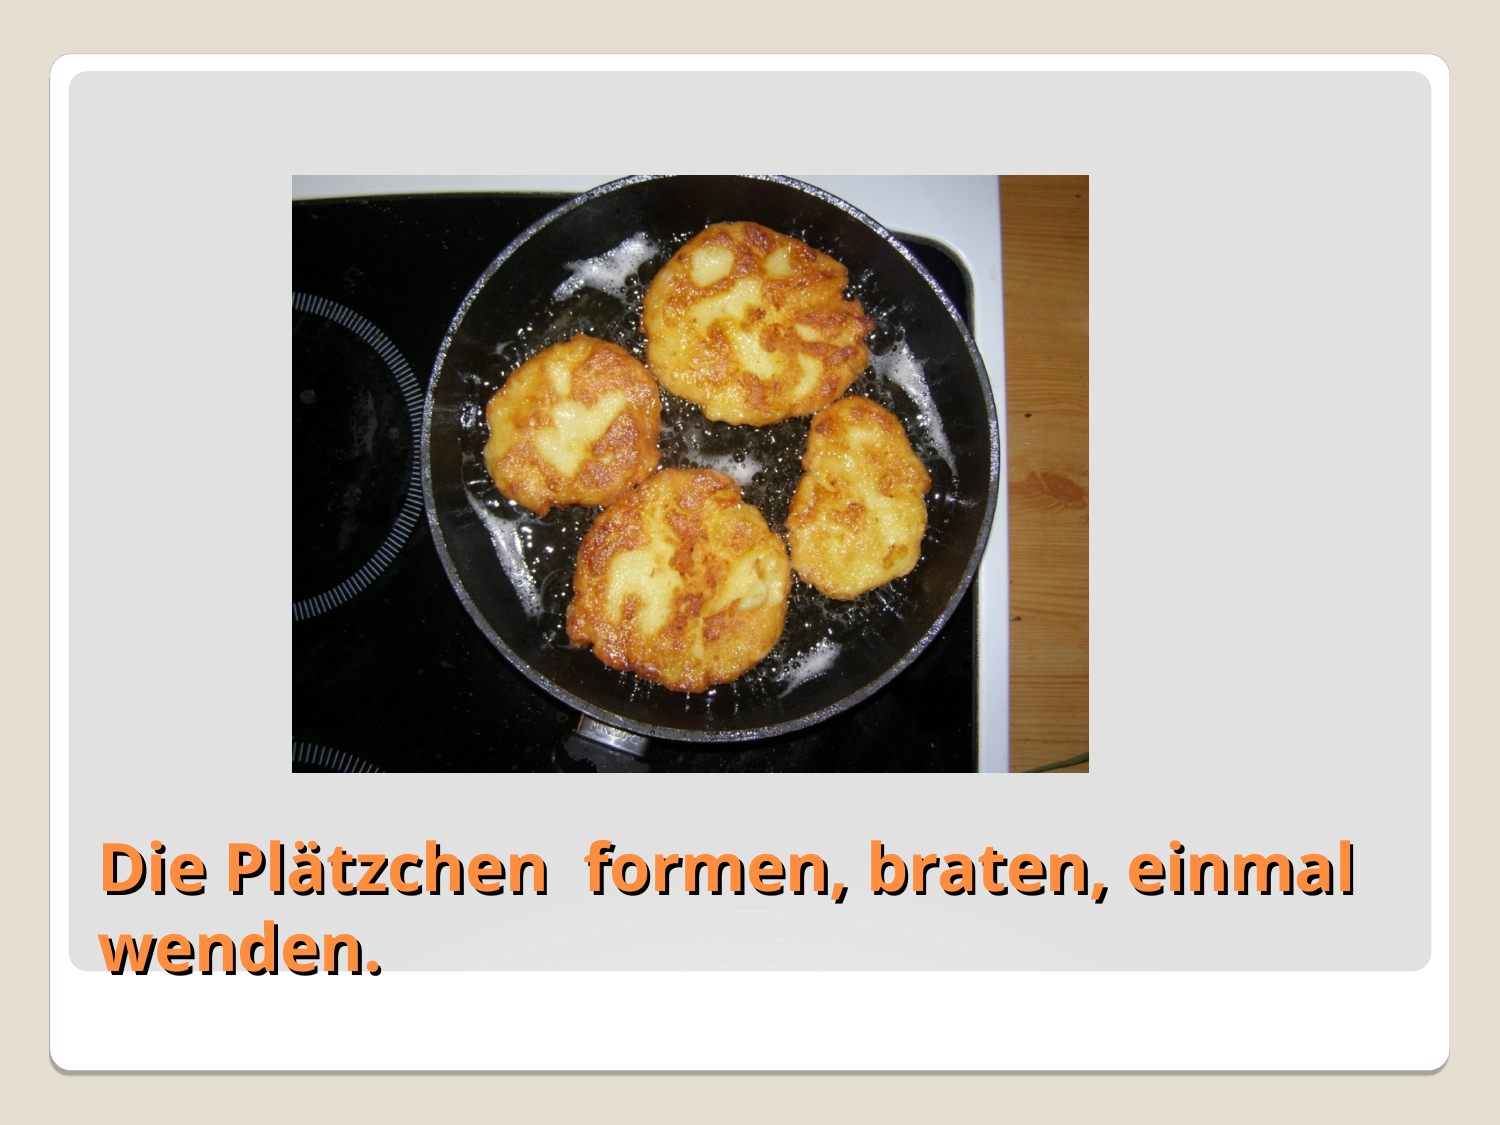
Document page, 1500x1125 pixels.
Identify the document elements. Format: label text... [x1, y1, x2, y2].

picture [292, 175, 1089, 773]
title Die Plätzchen formen, braten, einmal wenden. [82, 817, 1426, 991]
